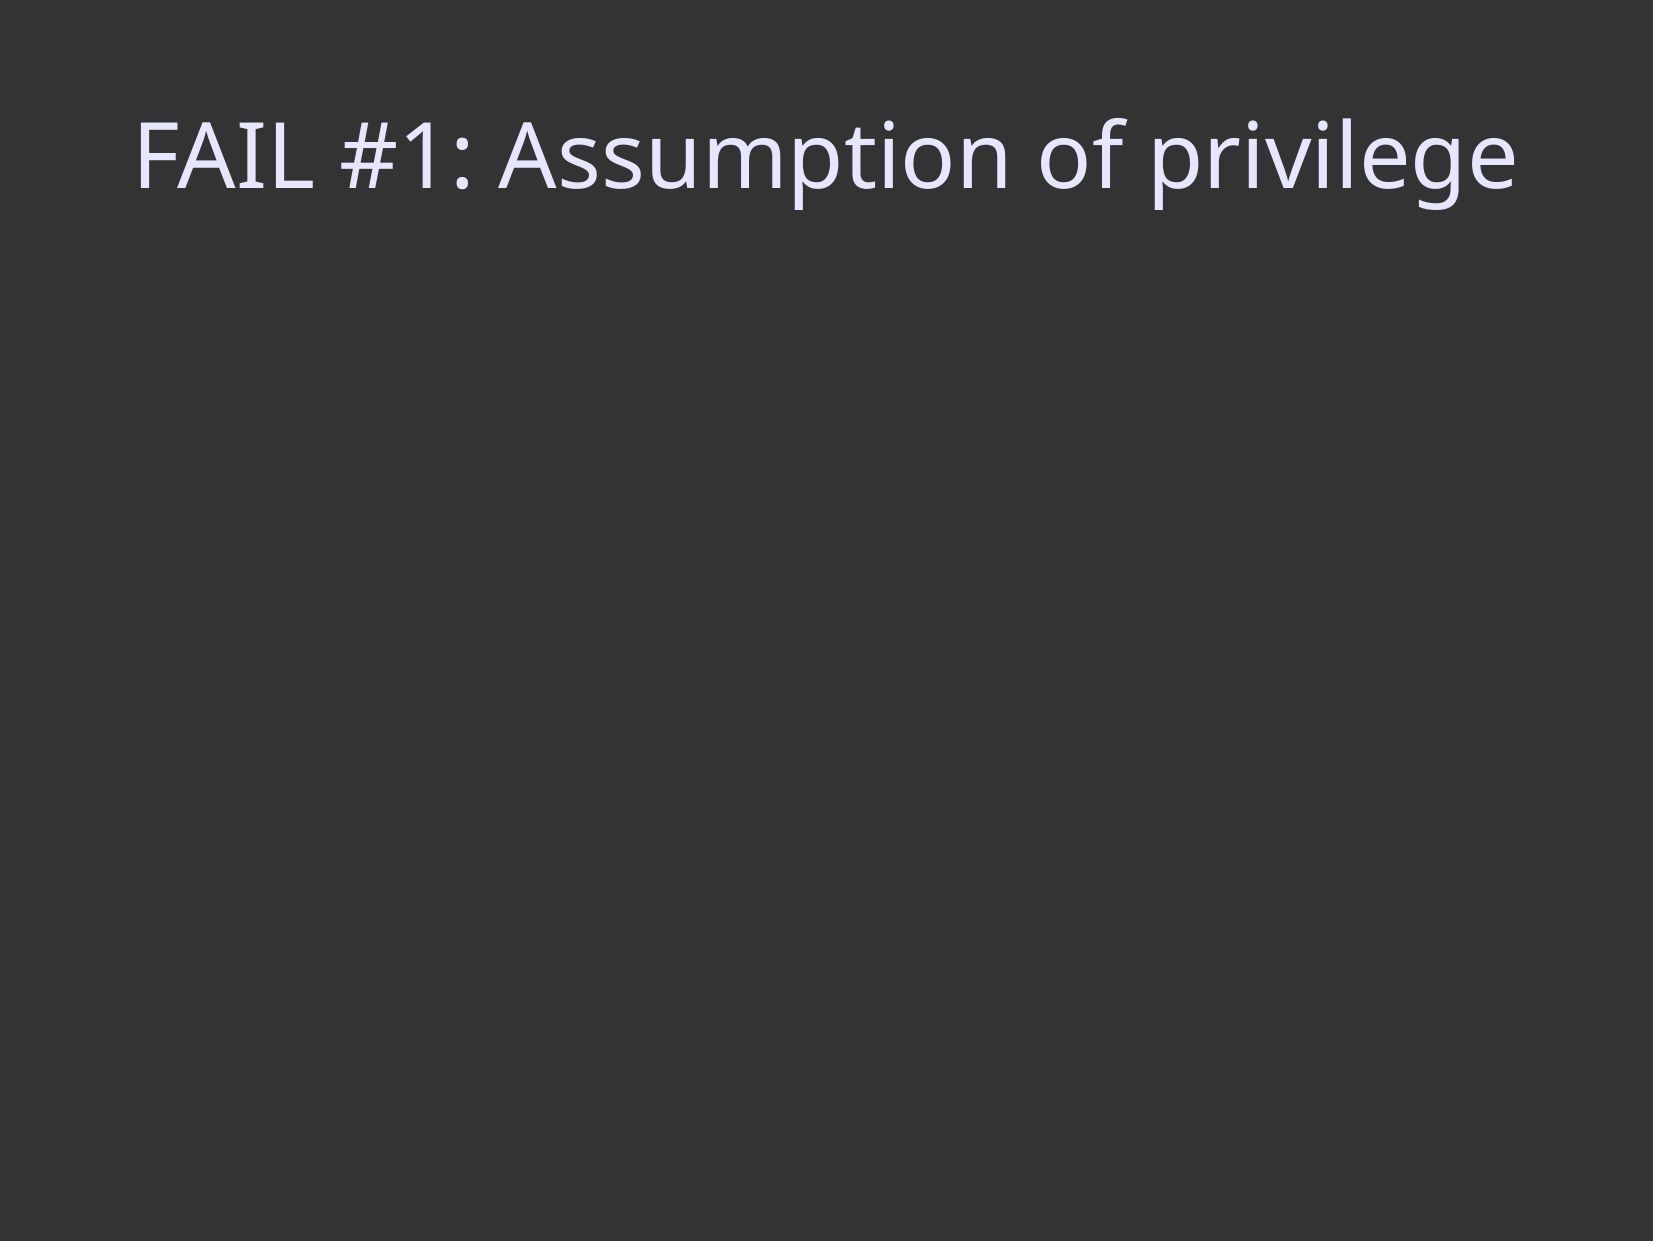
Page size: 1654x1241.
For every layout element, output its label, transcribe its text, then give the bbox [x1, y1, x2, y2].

title FAIL #1: Assumption of privilege [82, 27, 1571, 279]
